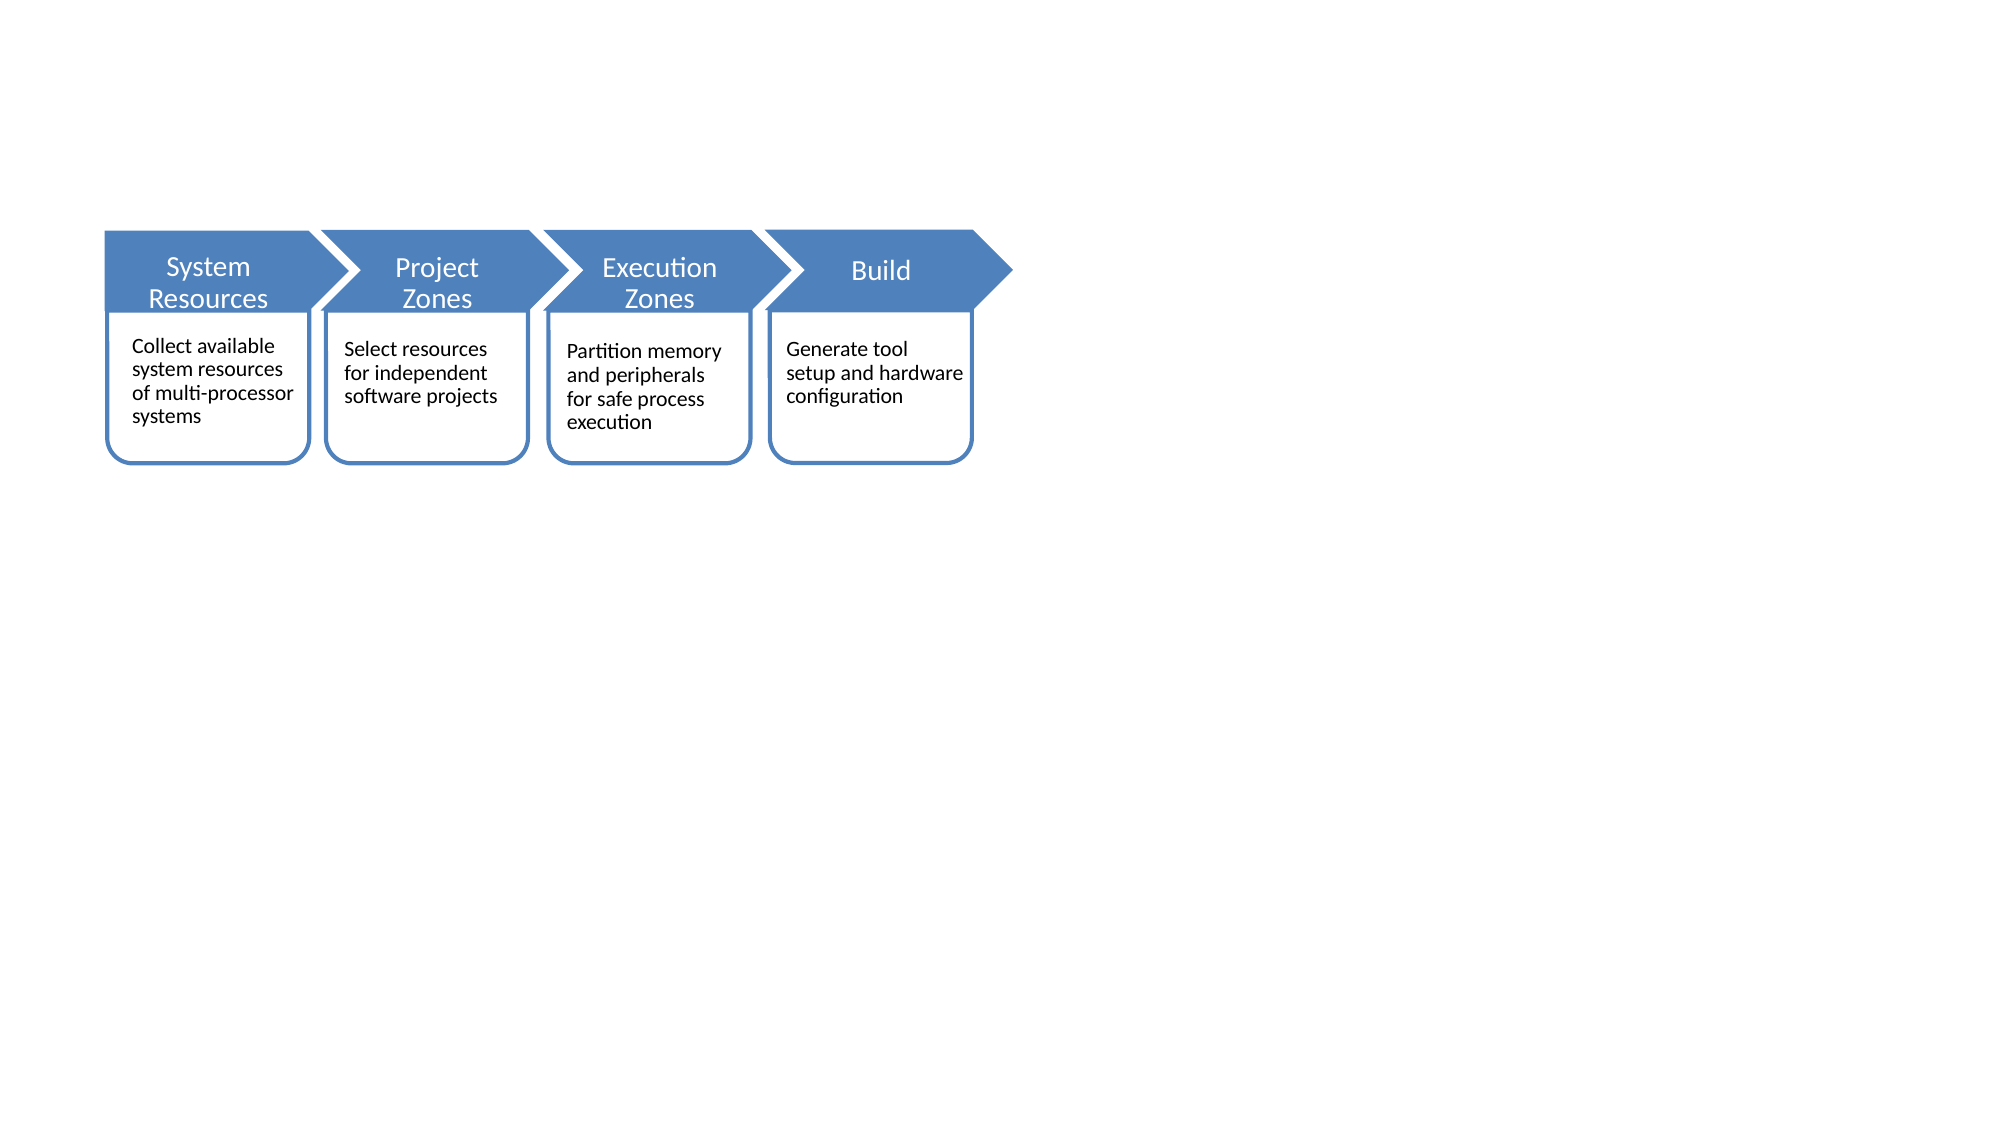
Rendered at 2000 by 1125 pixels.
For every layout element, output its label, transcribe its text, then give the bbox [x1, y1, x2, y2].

text_box Project Zones [326, 251, 548, 292]
text_box Collect available system resources of multi-processor systems [104, 316, 308, 447]
text_box [321, 230, 550, 251]
text_box Execution Zones [548, 251, 770, 292]
text_box Partition memory and peripherals for safe process execution [539, 338, 758, 432]
text_box [548, 432, 751, 464]
text_box [769, 420, 972, 463]
text_box Build [770, 251, 993, 292]
text_box System Resources [109, 250, 308, 291]
text_box [321, 292, 547, 326]
text_box [544, 230, 772, 251]
text_box [325, 420, 528, 464]
text_box Generate tool setup and hardware configuration [758, 326, 977, 420]
text_box [105, 231, 329, 446]
text_box [108, 447, 308, 464]
text_box [544, 292, 770, 338]
text_box [765, 230, 1013, 290]
text_box [765, 292, 991, 326]
text_box Select resources for independent software projects [316, 326, 535, 420]
